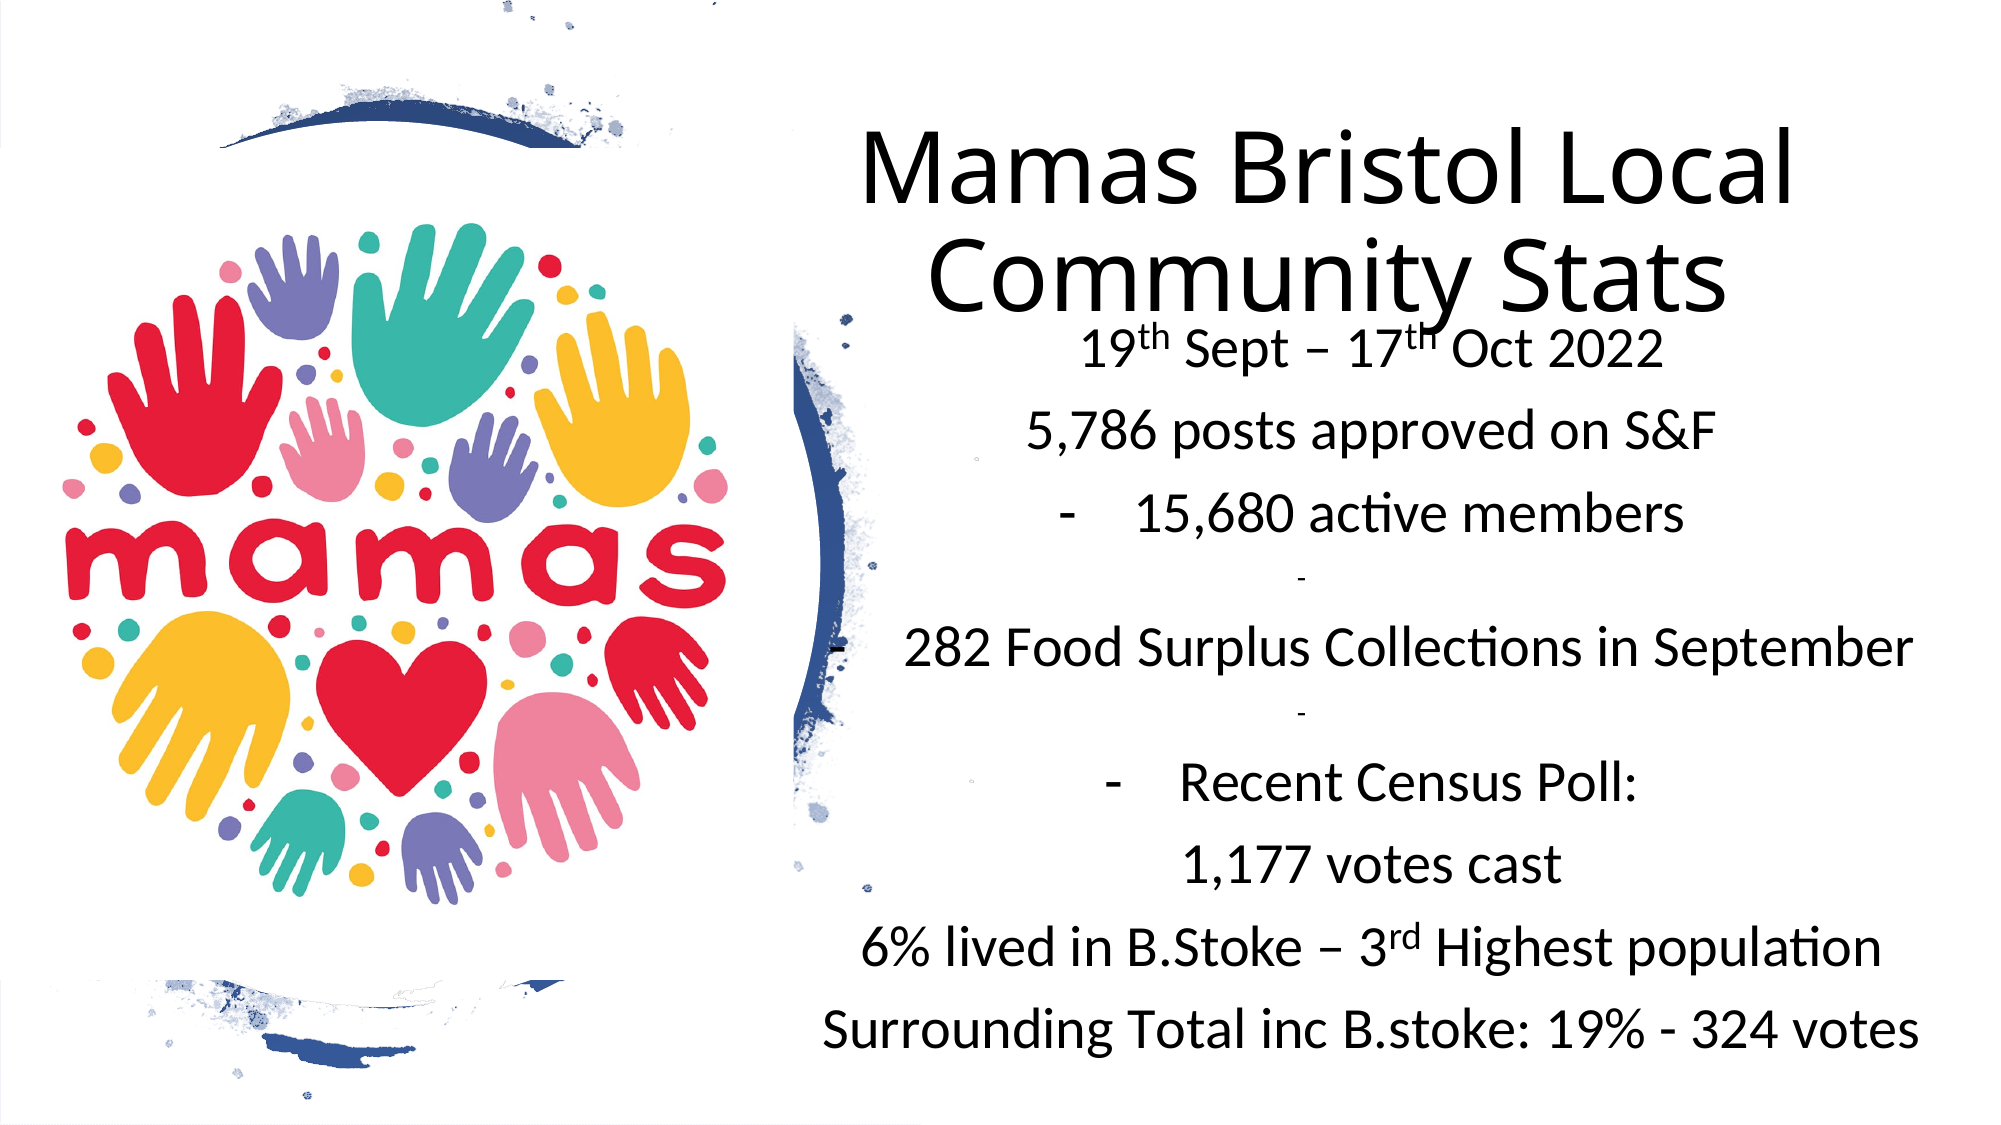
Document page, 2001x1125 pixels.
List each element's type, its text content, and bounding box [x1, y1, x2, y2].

text_box 19th Sept – 17th Oct 2022 5,786 posts approved on S&F 15,680 active members 282 Food Surplus Collections in September Recent Census Poll: 1,177 votes cast 6% lived in B.Stoke – 3rd Highest population Surrounding Total inc B.stoke: 19% - 324 votes [793, 301, 1951, 1067]
picture [0, 0, 2000, 1125]
title Mamas Bristol Local Community Stats [677, 109, 1979, 349]
